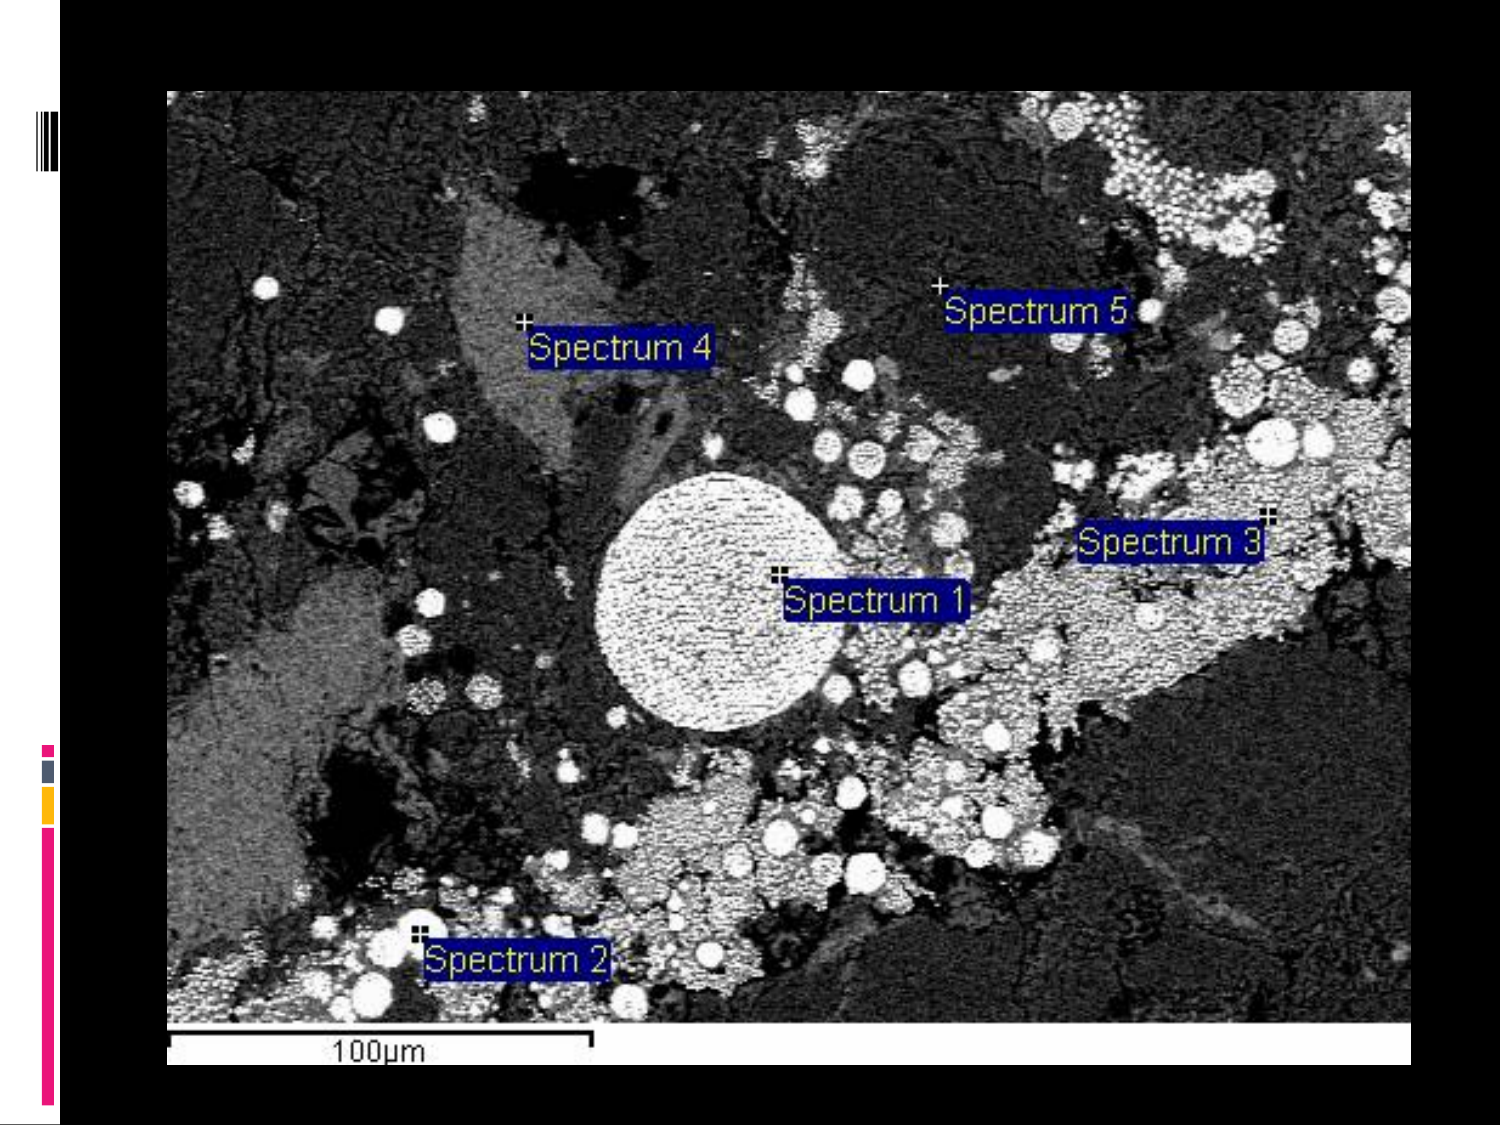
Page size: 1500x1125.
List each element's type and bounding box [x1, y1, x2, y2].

picture [167, 91, 1411, 1065]
